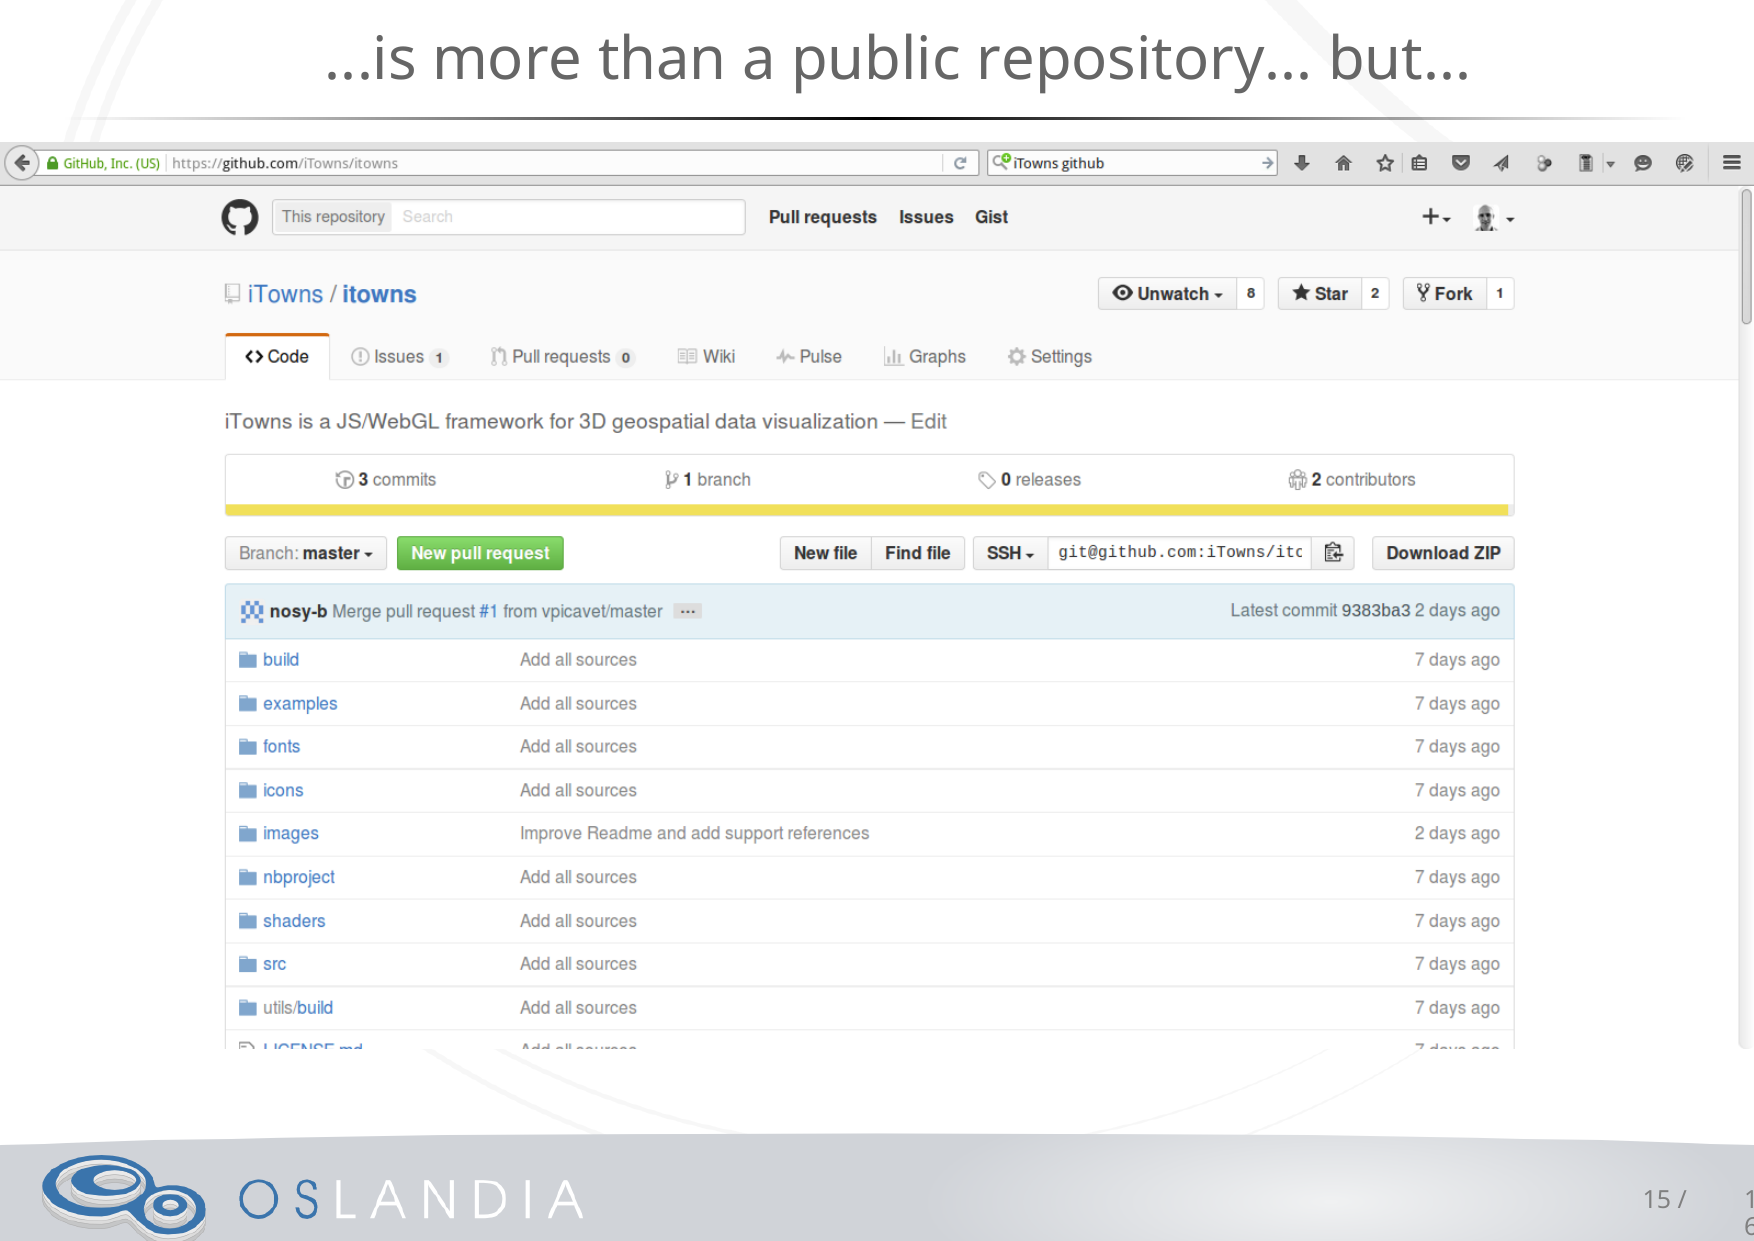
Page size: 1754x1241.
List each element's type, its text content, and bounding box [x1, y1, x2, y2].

title ...is more than a public repository... but... [31, 14, 1754, 98]
picture [1748, 1226, 1754, 1233]
picture [0, 0, 1754, 1241]
